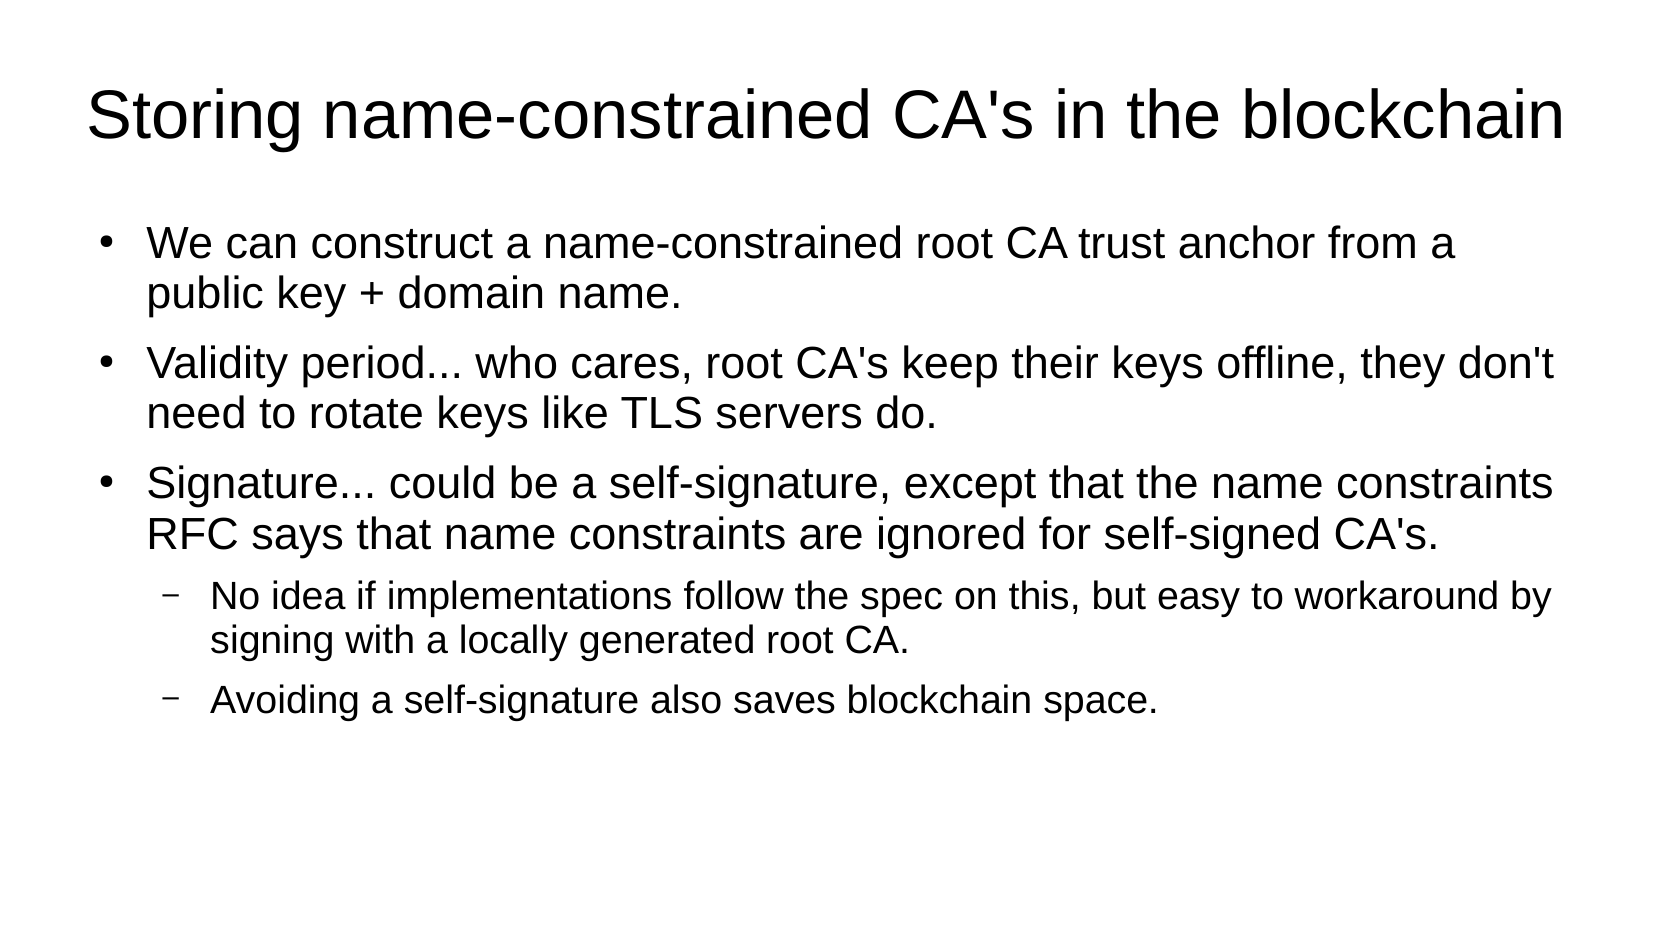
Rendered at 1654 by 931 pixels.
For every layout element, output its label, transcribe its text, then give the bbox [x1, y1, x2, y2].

list We can construct a name-constrained root CA trust anchor from a public key + domain name. Validity period... who cares, root CA's keep their keys offline, they don't need to rotate keys like TLS servers do. Signature... could be a self-signature, except that the name constraints RFC says that name constraints are ignored for self-signed CA's. No idea if implementations follow the spec on this, but easy to workaround by signing with a locally generated root CA. Avoiding a self-signature also saves blockchain space. [82, 217, 1571, 757]
title Storing name-constrained CA's in the blockchain [82, 37, 1571, 193]
